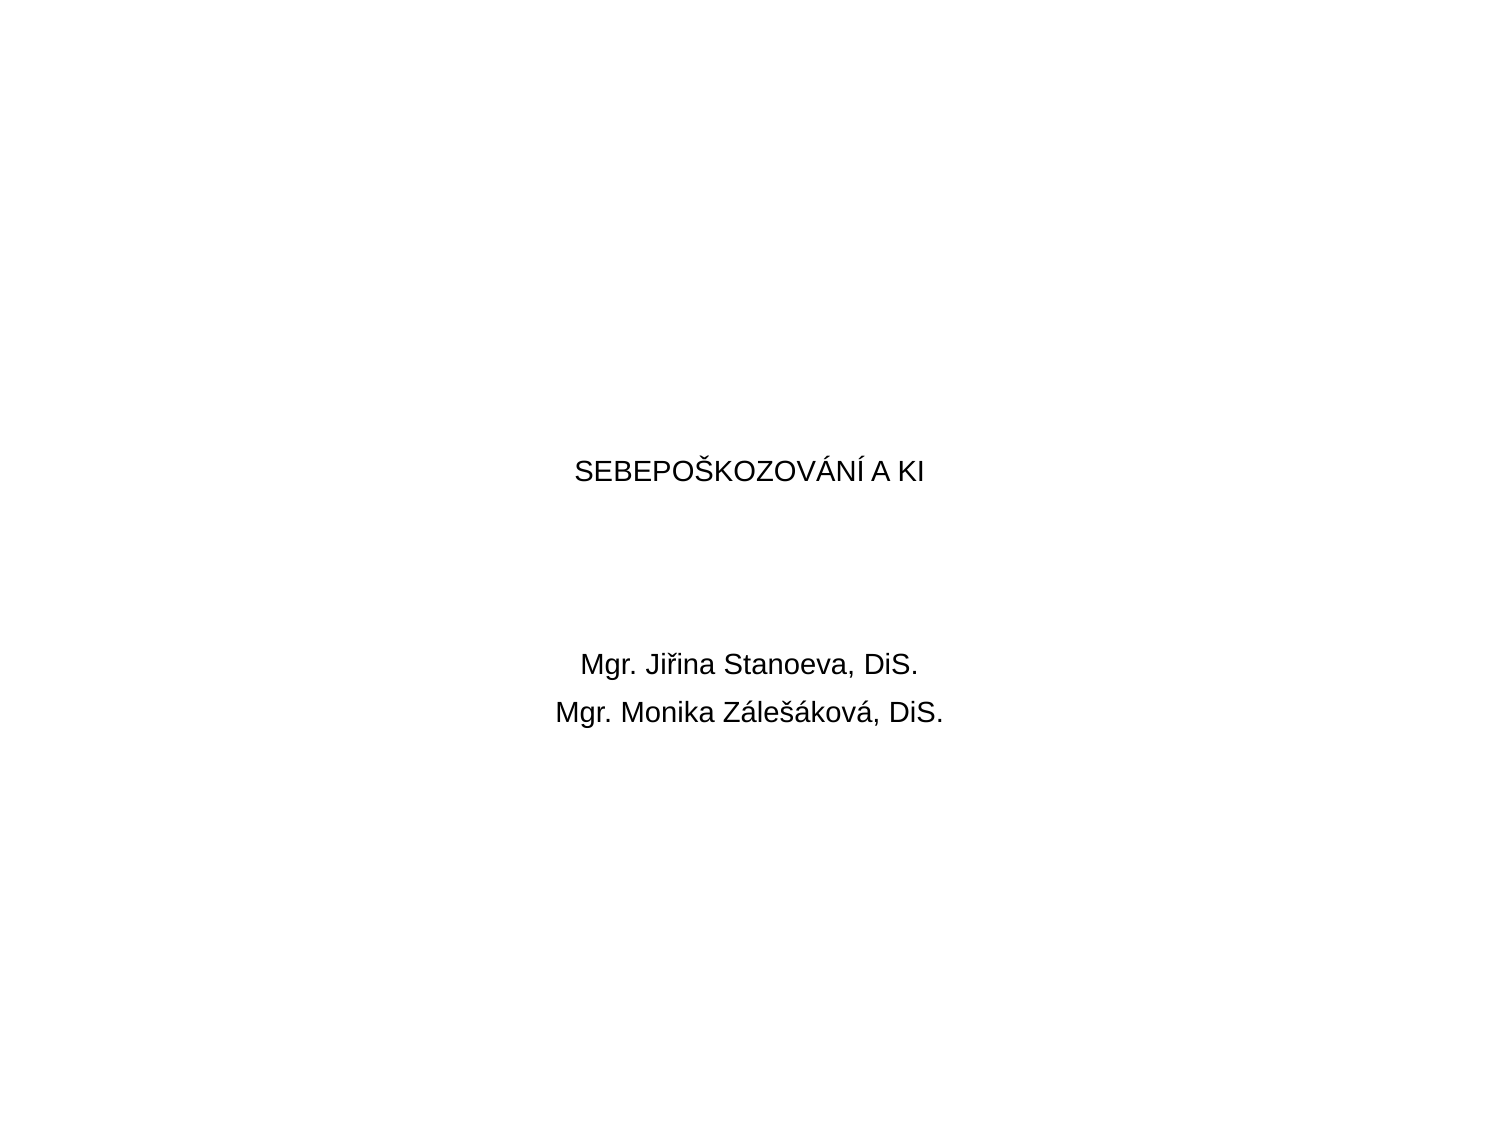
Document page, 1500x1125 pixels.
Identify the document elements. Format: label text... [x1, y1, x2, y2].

subtitle Mgr. Jiřina Stanoeva, DiS. Mgr. Monika Zálešáková, DiS. [225, 637, 1275, 925]
title SEBEPOŠKOZOVÁNÍ A KI [112, 349, 1388, 591]
